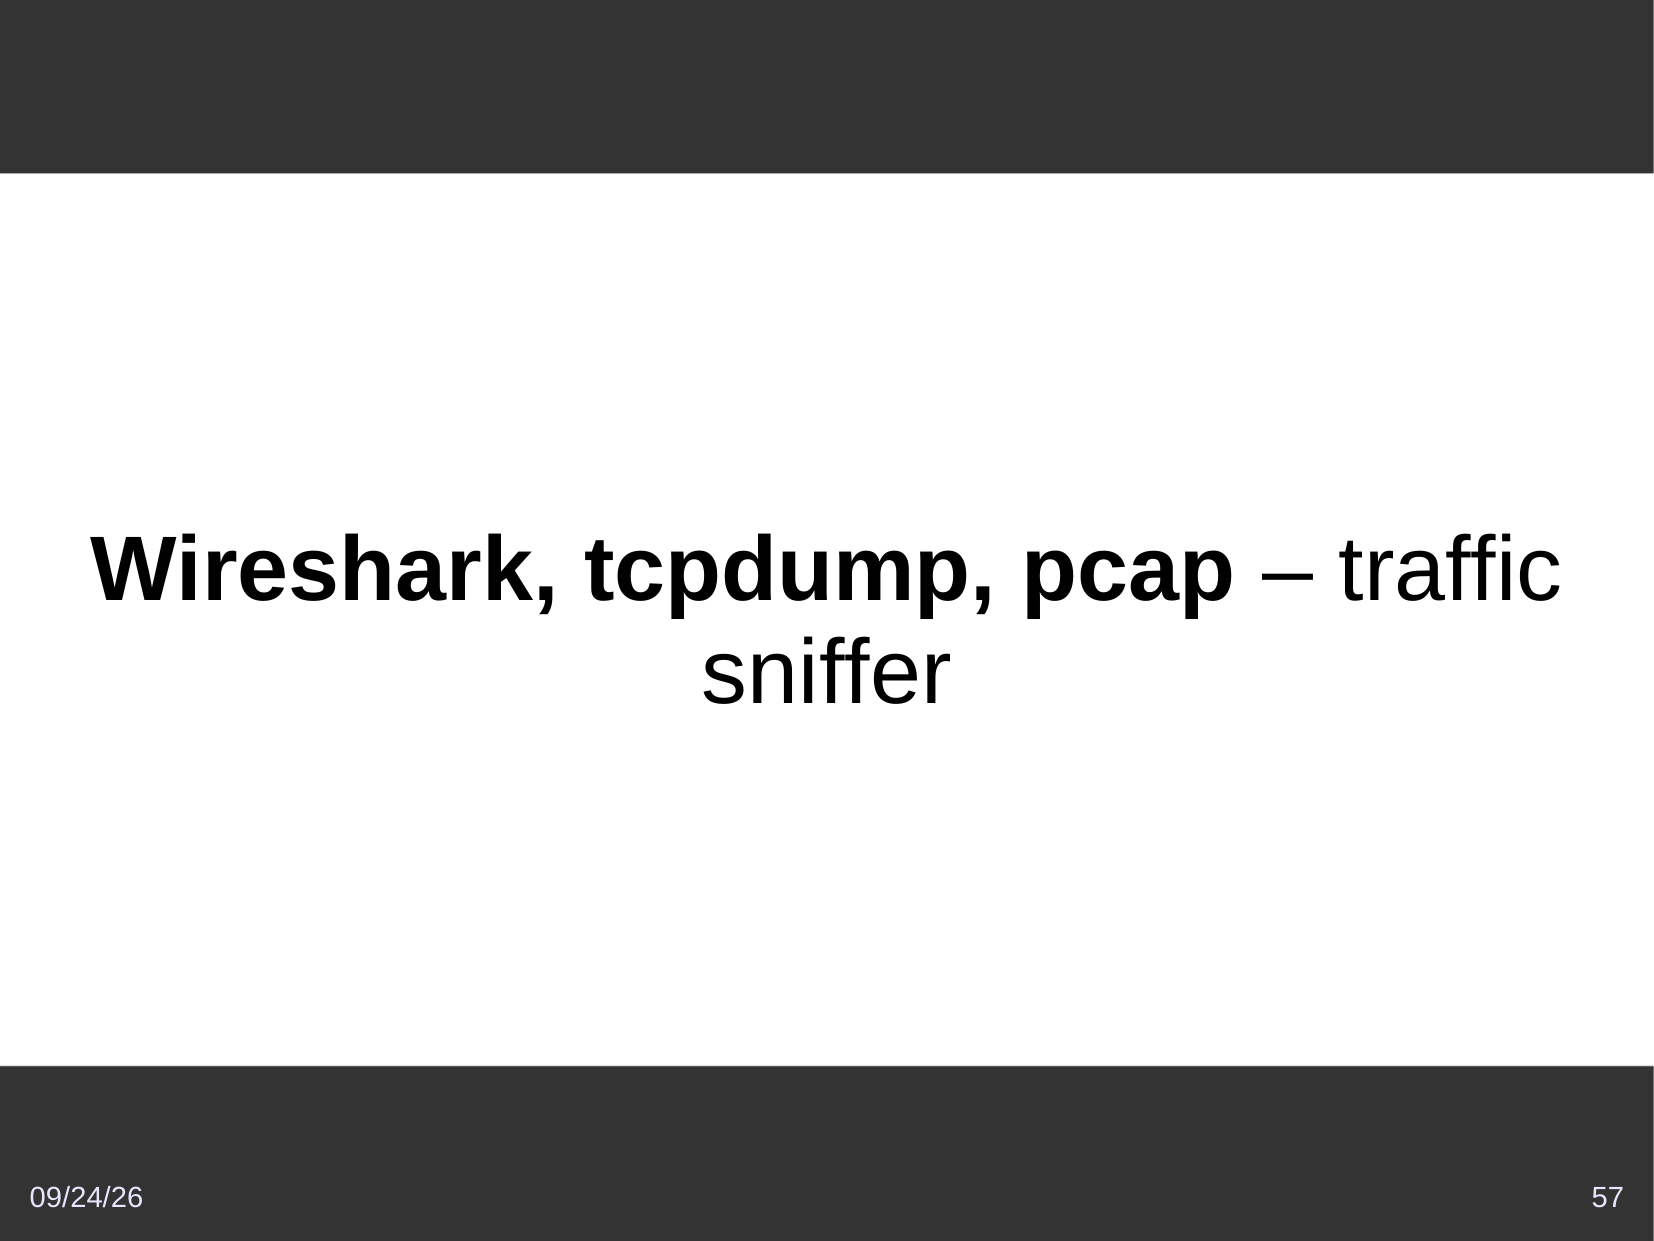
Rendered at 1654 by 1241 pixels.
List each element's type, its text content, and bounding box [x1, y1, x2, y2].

picture [0, 0, 1654, 1241]
subtitle Wireshark, tcpdump, pcap – traffic sniffer [29, 214, 1625, 1027]
